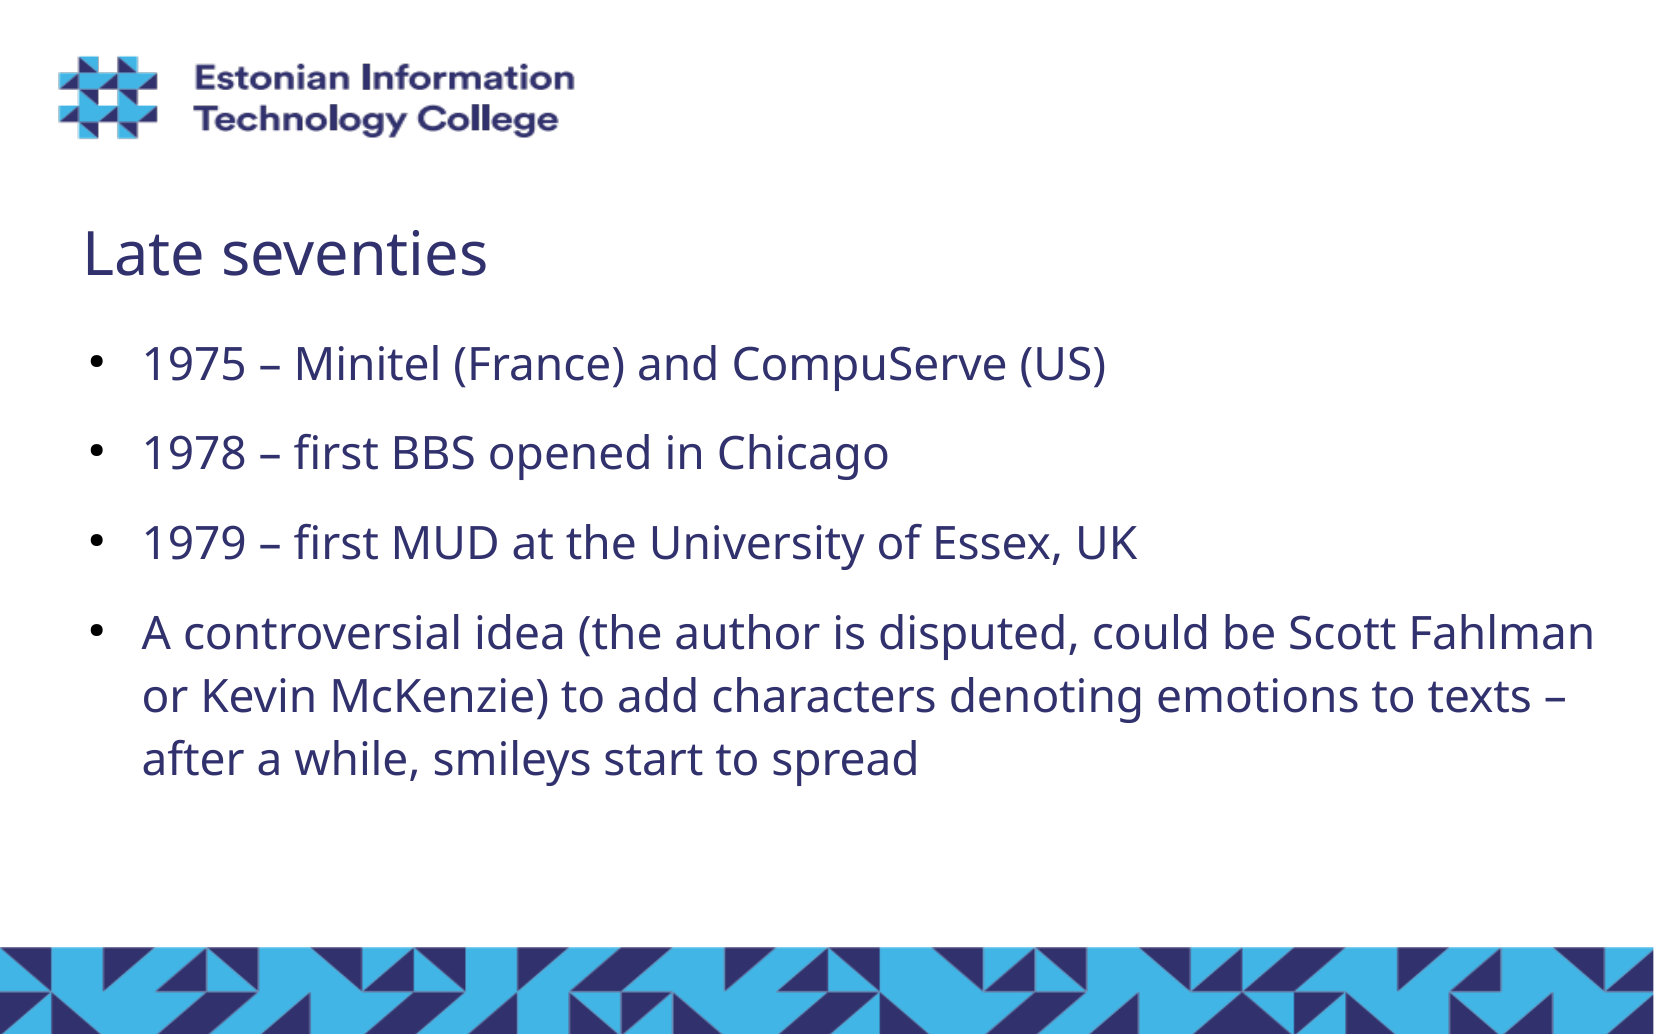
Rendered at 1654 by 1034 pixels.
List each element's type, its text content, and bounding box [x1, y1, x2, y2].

title Late seventies [82, 165, 1644, 338]
list 1975 – Minitel (France) and CompuServe (US) 1978 – first BBS opened in Chicago 1979 – first MUD at the University of Essex, UK A controversial idea (the author is disputed, could be Scott Fahlman or Kevin McKenzie) to add characters denoting emotions to texts – after a while, smileys start to spread [70, 330, 1619, 922]
